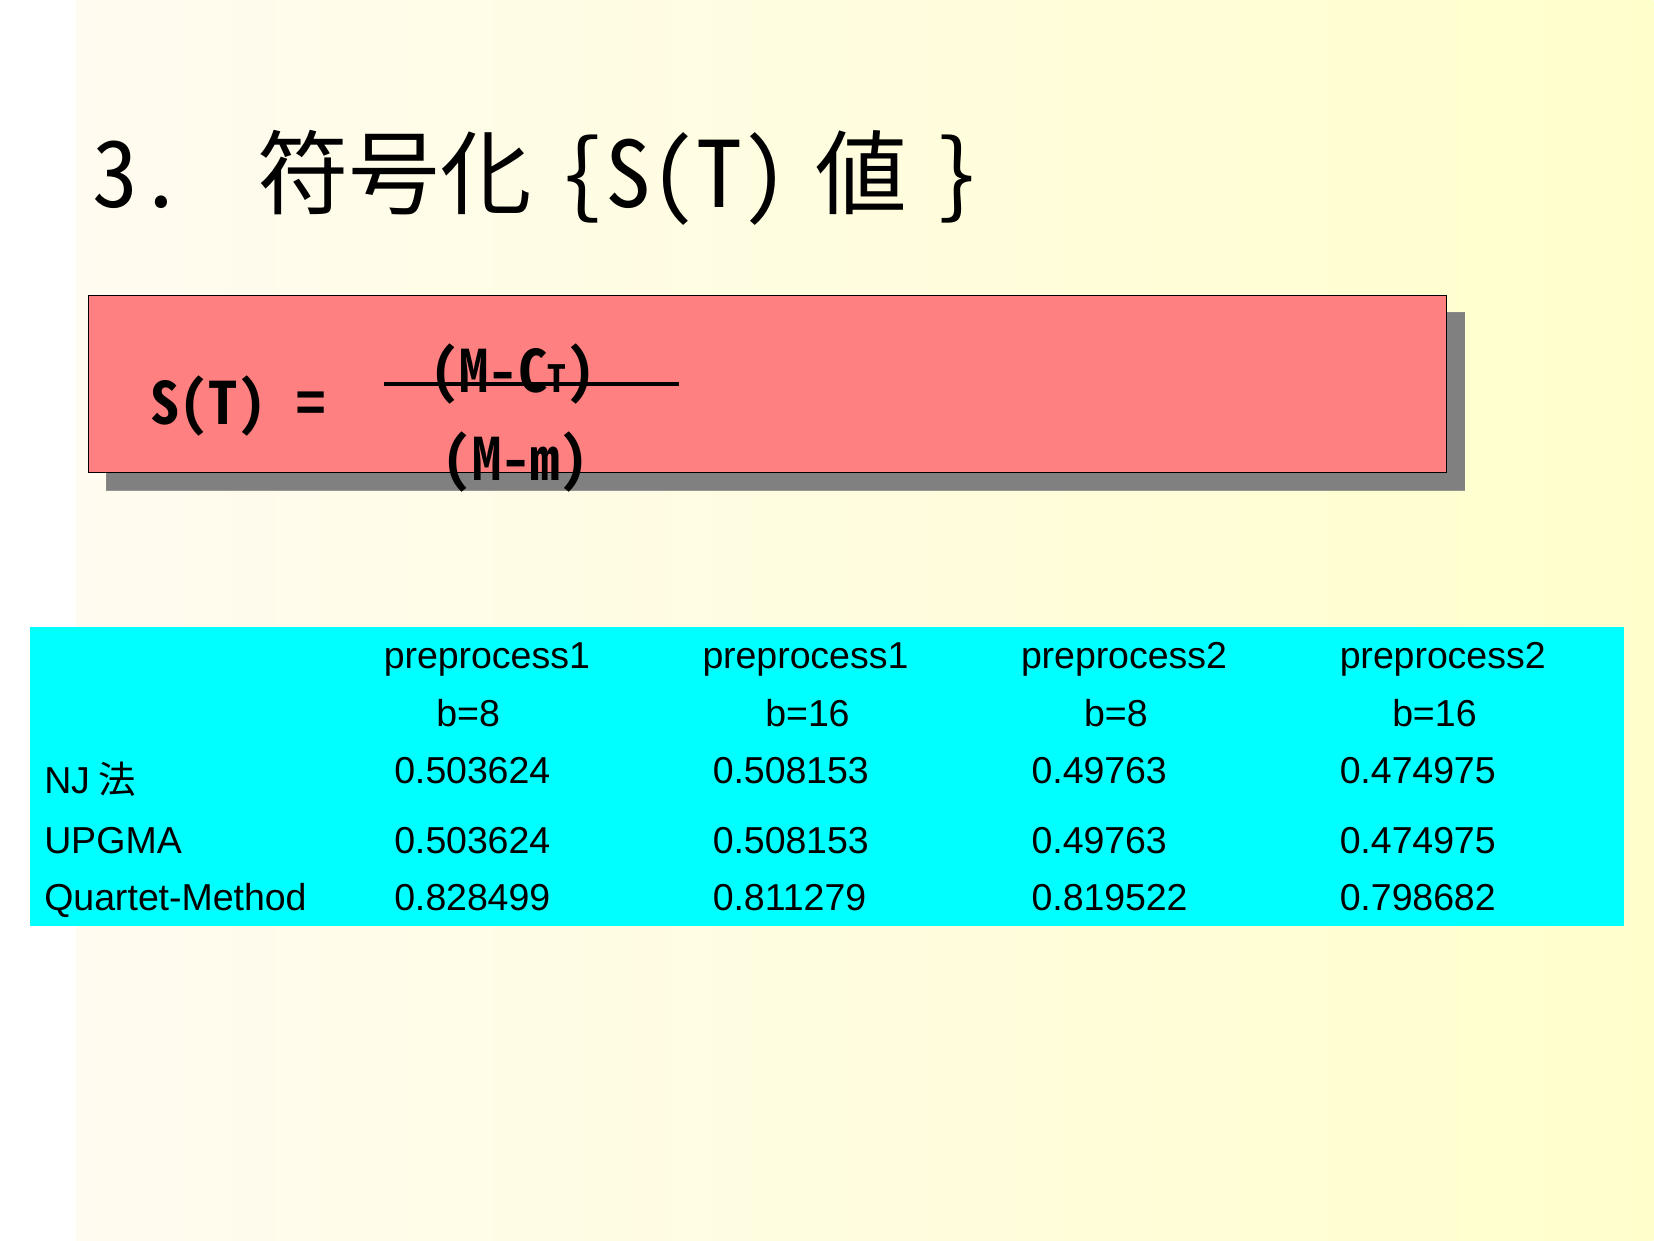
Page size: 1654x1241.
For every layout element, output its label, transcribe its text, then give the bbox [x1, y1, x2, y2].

table_cell 0.819522 [985, 869, 1304, 926]
table_cell b=16 [1304, 685, 1624, 742]
table_header [30, 627, 348, 685]
table_header preprocess2 [1304, 627, 1624, 685]
table_header preprocess1 [667, 627, 985, 685]
table_cell 0.503624 [348, 812, 667, 869]
text_box [88, 295, 1447, 473]
table_cell b=8 [348, 685, 667, 742]
table_cell b=8 [985, 685, 1304, 742]
table_cell 0.828499 [348, 869, 667, 926]
table_cell 0.508153 [667, 742, 985, 812]
text_box (M-CT) [430, 324, 650, 382]
table_cell 0.474975 [1304, 742, 1624, 812]
text_box (M-m) [442, 413, 621, 472]
table_cell [30, 685, 348, 742]
table_cell 0.49763 [985, 812, 1304, 869]
table_cell 0.49763 [985, 742, 1304, 812]
title [29, 0, 1518, 368]
table_cell UPGMA [30, 812, 348, 869]
table_cell NJ法 [30, 742, 348, 812]
table_cell Quartet-Method [30, 869, 348, 926]
table_cell 0.811279 [667, 869, 985, 926]
text_box 3. 符号化{S(T)値} [89, 118, 1595, 216]
table_header preprocess2 [985, 627, 1304, 685]
table_cell b=16 [667, 685, 985, 742]
table_header preprocess1 [348, 627, 667, 685]
table_cell 0.503624 [348, 742, 667, 812]
table_cell 0.798682 [1304, 869, 1624, 926]
table_cell 0.474975 [1304, 812, 1624, 869]
table_cell 0.508153 [667, 812, 985, 869]
text_box S(T) = [147, 354, 331, 419]
